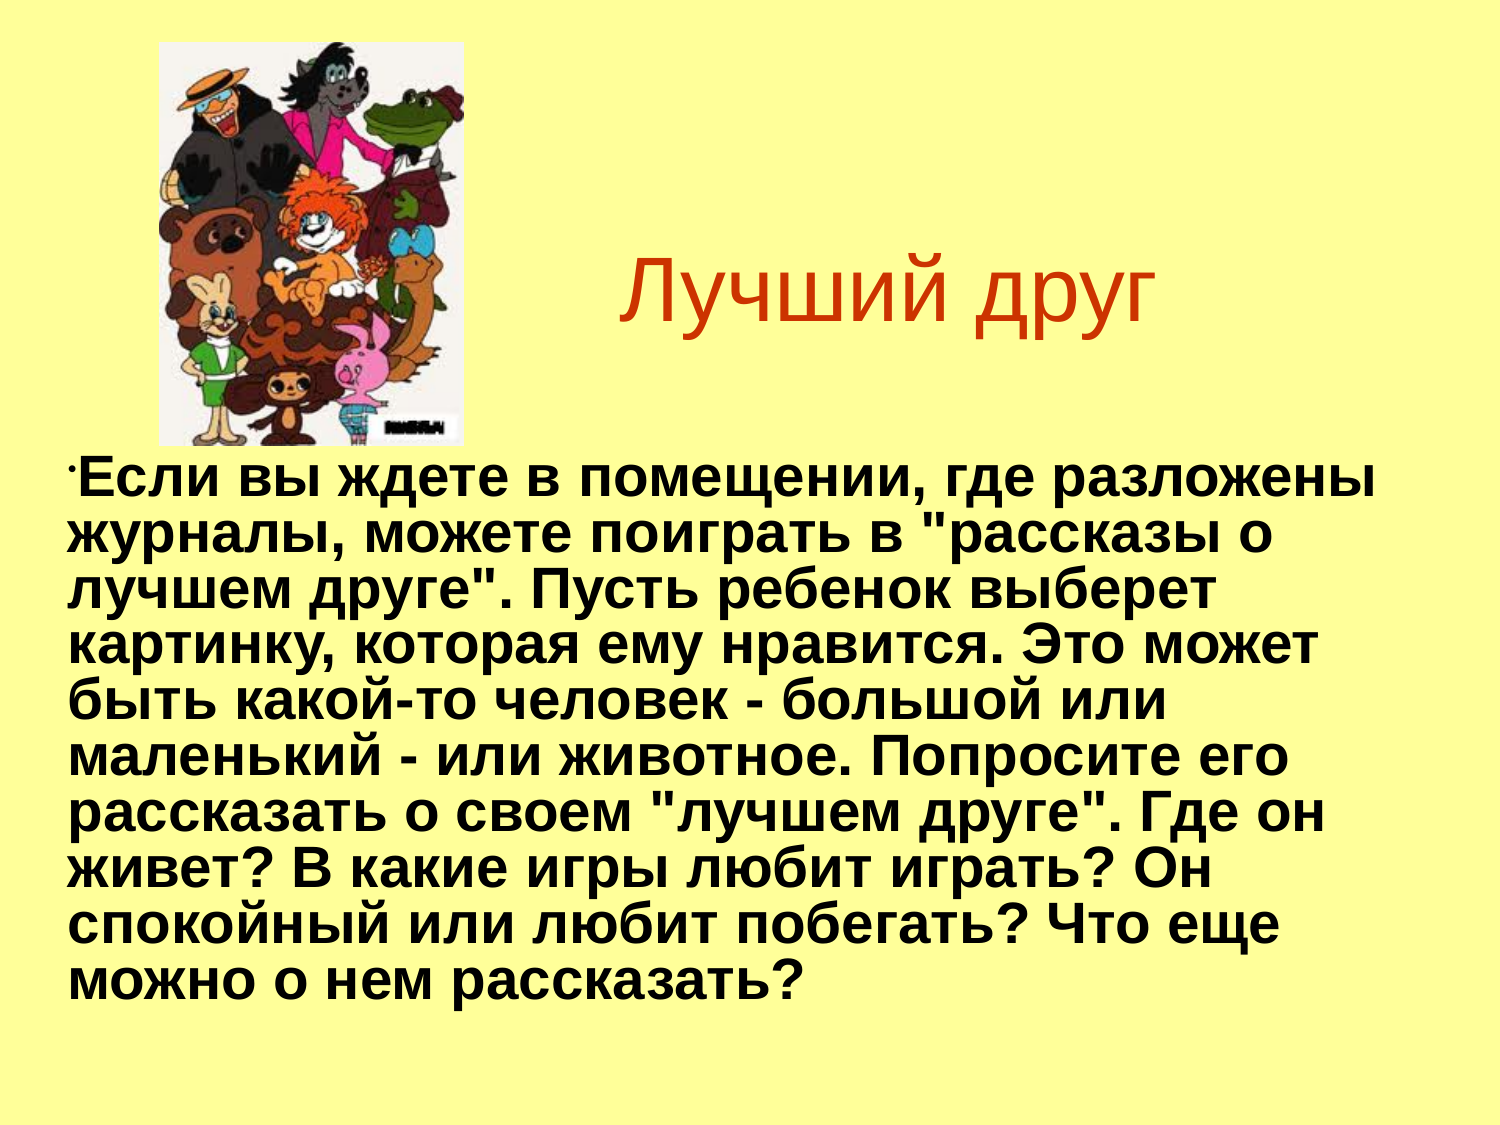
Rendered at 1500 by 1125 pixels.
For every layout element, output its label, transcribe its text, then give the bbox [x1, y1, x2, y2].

title Лучший друг [501, 160, 1176, 410]
list Если вы ждете в помещении, где разложены журналы, можете поиграть в "рассказы о лучшем друге". Пусть ребенок выберет картинку, которая ему нравится. Это может быть какой-то человек - большой или маленький - или животное. Попросите его рассказать о своем "лучшем друге". Где он живет? В какие игры любит играть? Он спокойный или любит побегать? Что еще можно о нем рассказать? [53, 444, 1404, 1125]
picture [159, 42, 464, 446]
